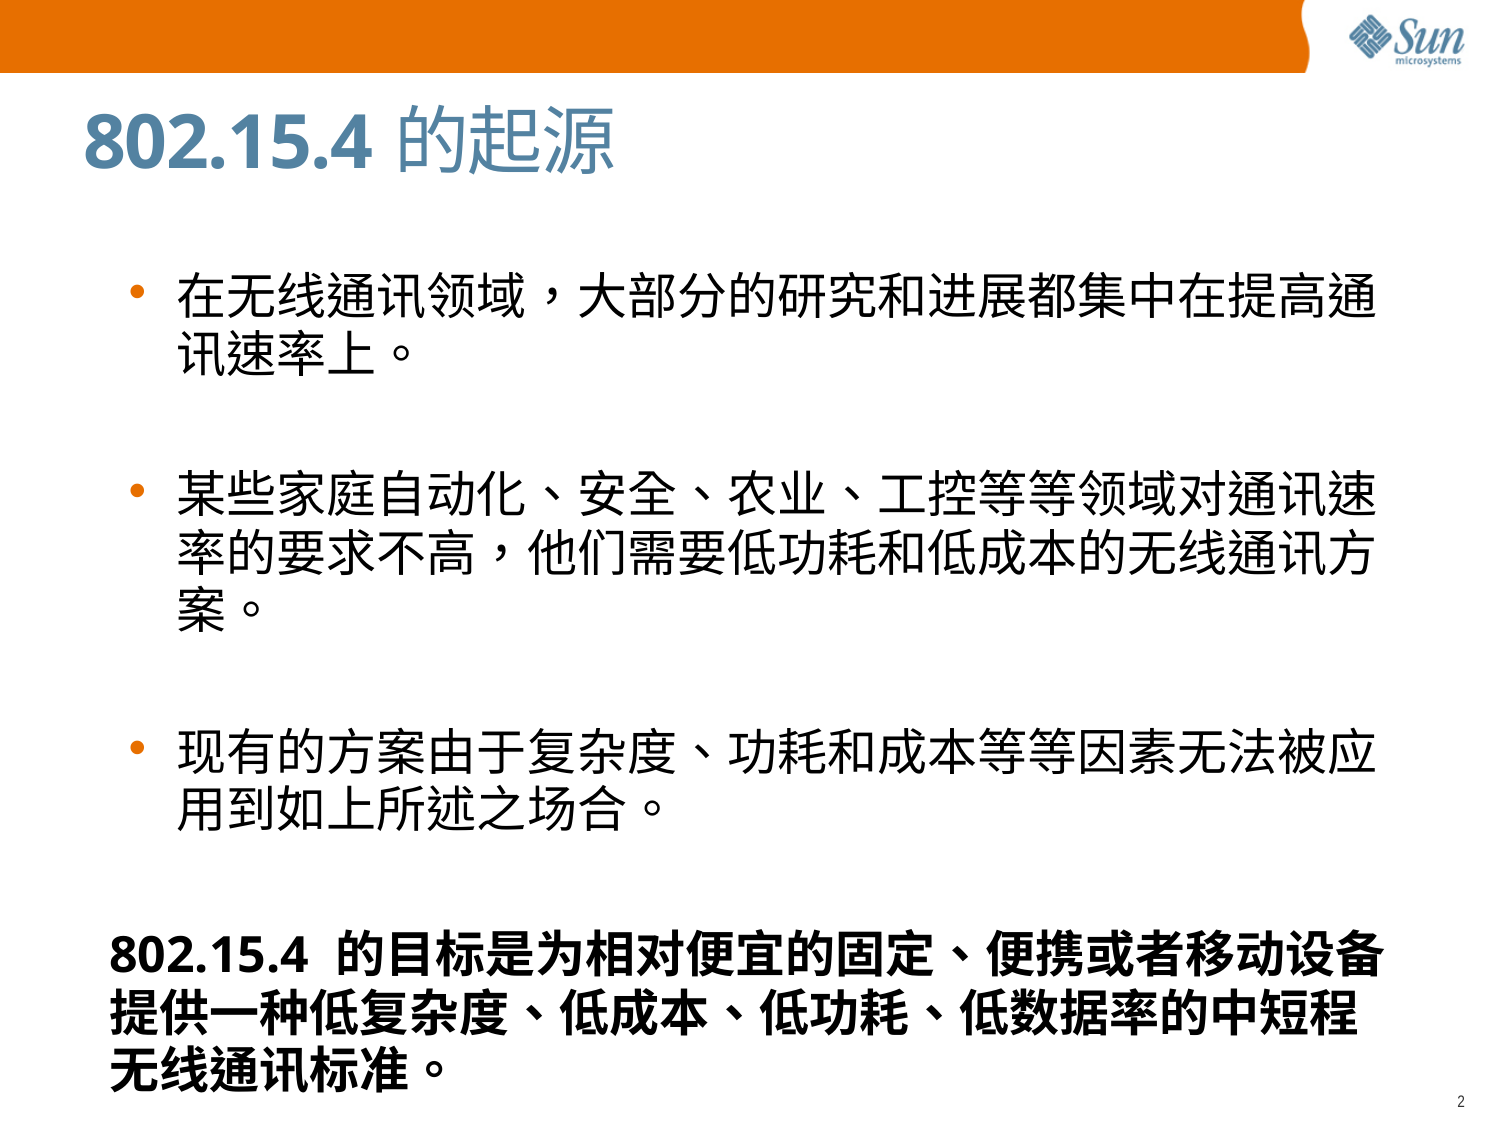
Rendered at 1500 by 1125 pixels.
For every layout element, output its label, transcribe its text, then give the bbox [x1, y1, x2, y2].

title 802.15.4的起源 [83, 94, 1446, 199]
list 在无线通讯领域，大部分的研究和进展都集中在提高通讯速率上。 某些家庭自动化、安全、农业、工控等等领域对通讯速率的要求不高，他们需要低功耗和低成本的无线通讯方案。 现有的方案由于复杂度、功耗和成本等等因素无法被应用到如上所述之场合。 802.15.4 的目标是为相对便宜的固定、便携或者移动设备提供一种低复杂度、低成本、低功耗、低数据率的中短程无线通讯标准。 [94, 260, 1421, 1090]
picture [0, 0, 1500, 73]
